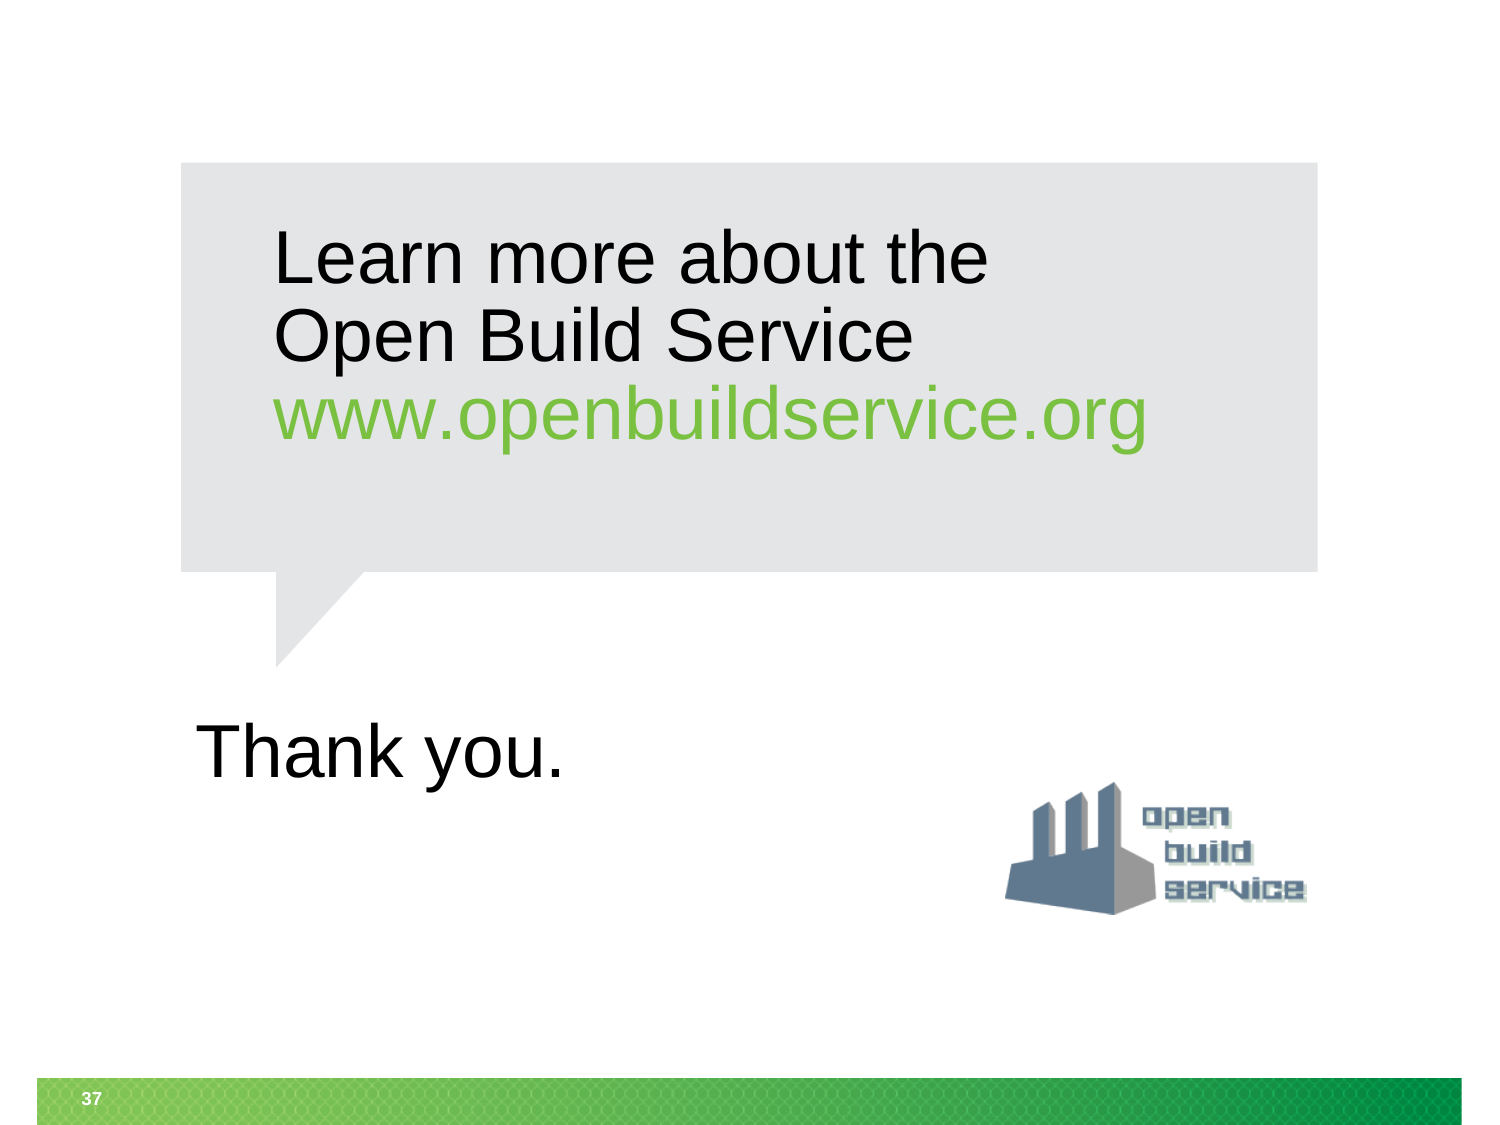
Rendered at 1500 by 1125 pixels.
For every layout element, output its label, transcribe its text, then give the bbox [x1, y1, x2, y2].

picture [1005, 782, 1307, 915]
picture [37, 1078, 1462, 1125]
text_box Learn more about the Open Build Service www.openbuildservice.org [259, 213, 1334, 463]
